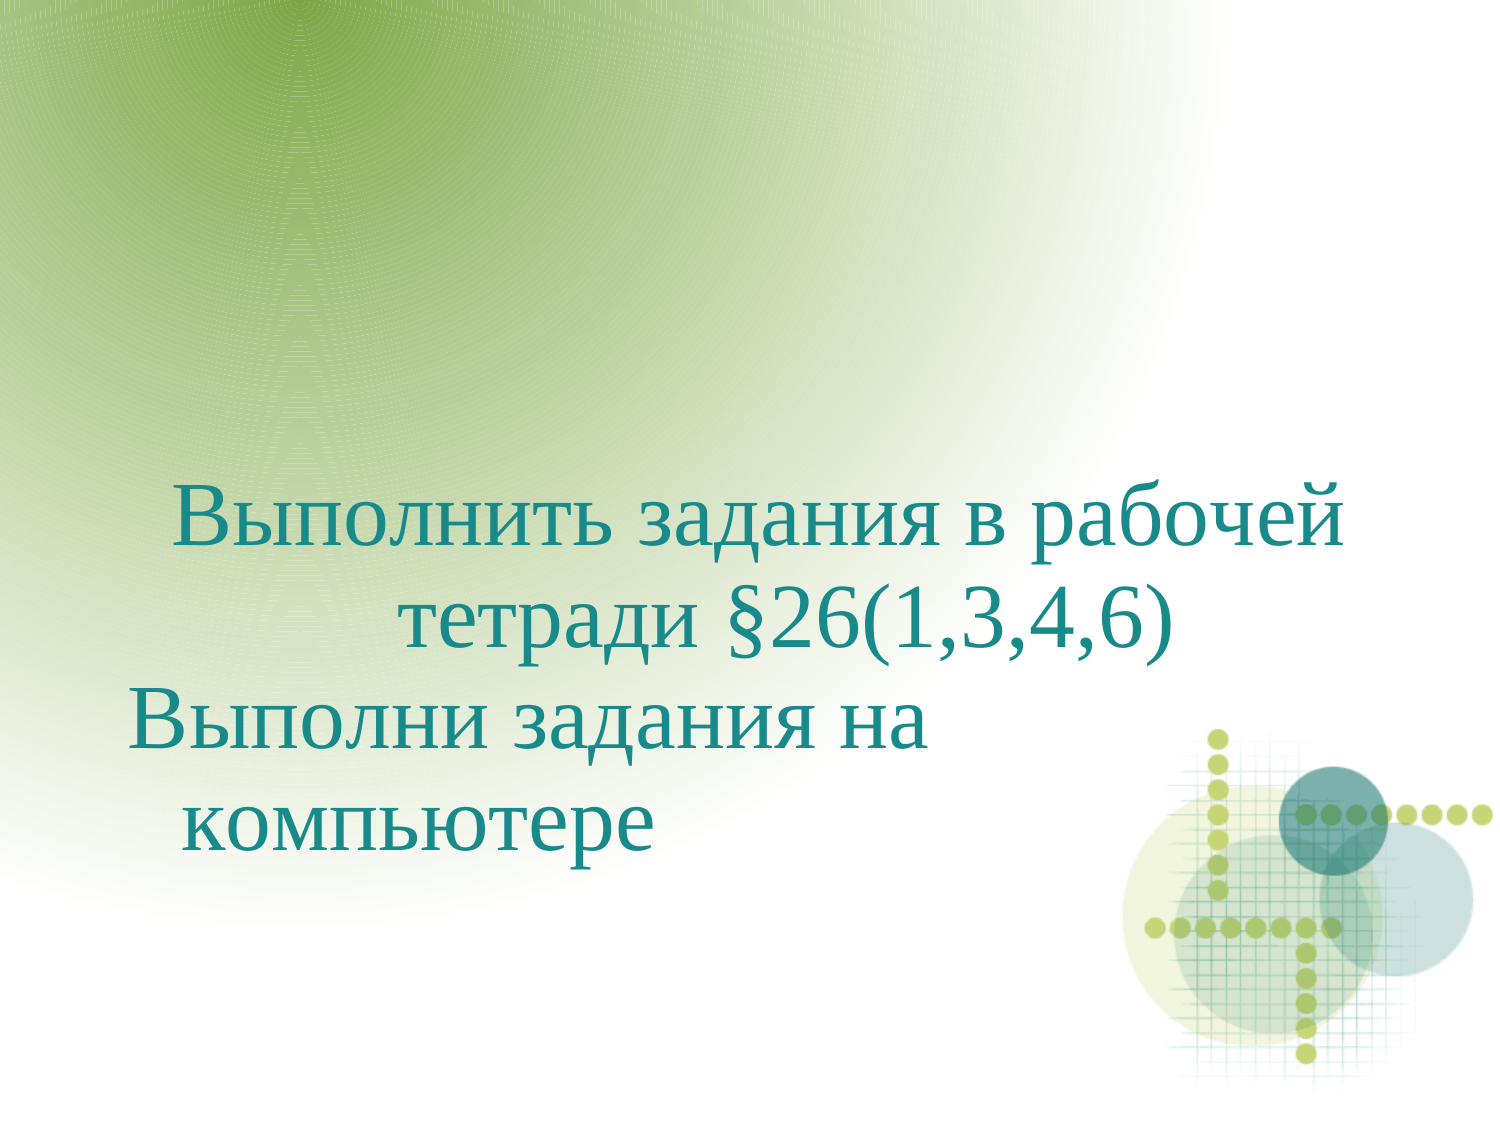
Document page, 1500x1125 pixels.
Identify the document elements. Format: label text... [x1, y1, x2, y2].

title [110, 85, 1392, 289]
subtitle Выполнить задания в рабочей тетради §26(1,3,4,6) Выполни задания на компьютере [110, 320, 1392, 1015]
picture [1110, 718, 1500, 1098]
